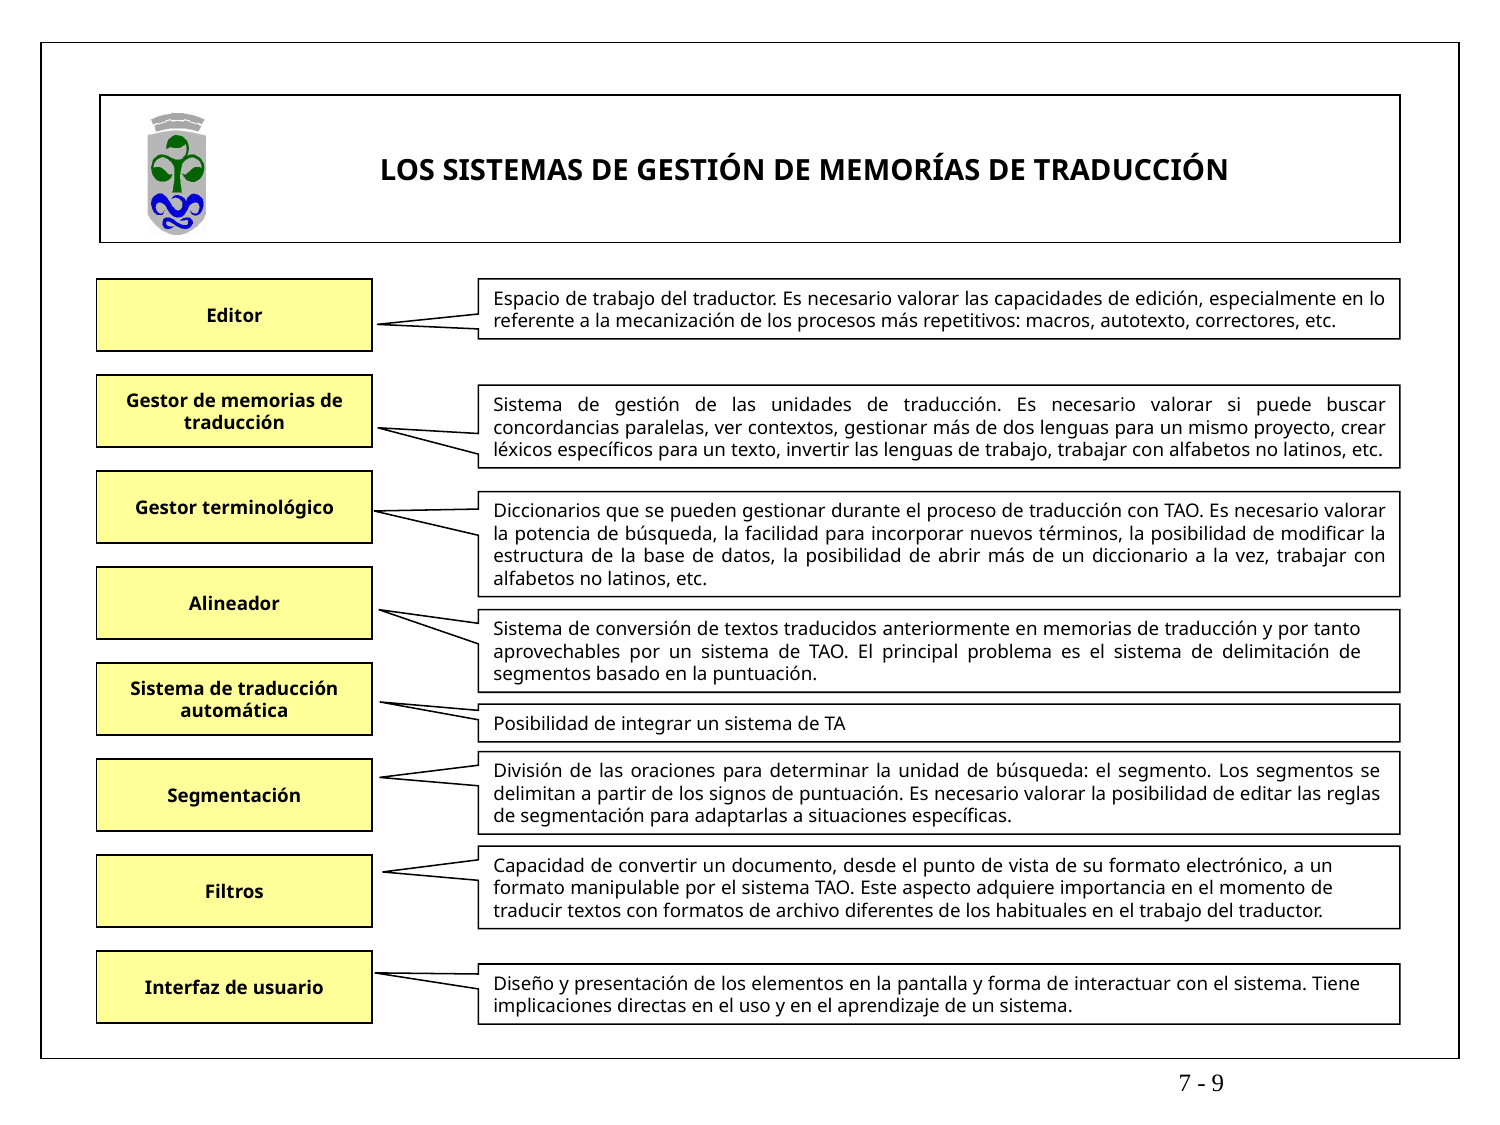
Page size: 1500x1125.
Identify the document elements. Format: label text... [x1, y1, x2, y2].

text_box Sistema de conversión de textos traducidos anteriormente en memorias de traducción y por tanto aprovechables por un sistema de TAO. El principal problema es el sistema de delimitación de segmentos basado en la puntuación. [378, 609, 1400, 693]
text_box Sistema de traducción automática [96, 663, 373, 736]
text_box Interfaz de usuario [96, 951, 373, 1024]
text_box Capacidad de convertir un documento, desde el punto de vista de su formato electrónico, a un formato manipulable por el sistema TAO. Este aspecto adquiere importancia en el momento de traducir textos con formatos de archivo diferentes de los habituales en el trabajo del traductor. [382, 846, 1400, 929]
text_box LOS SISTEMAS DE GESTIÓN DE MEMORÍAS DE TRADUCCIÓN [100, 95, 1400, 243]
text_box Diccionarios que se pueden gestionar durante el proceso de traducción con TAO. Es necesario valorar la potencia de búsqueda, la facilidad para incorporar nuevos términos, la posibilidad de modificar la estructura de la base de datos, la posibilidad de abrir más de un diccionario a la vez, trabajar con alfabetos no latinos, etc. [373, 491, 1400, 597]
text_box Filtros [96, 855, 373, 928]
text_box Segmentación [96, 759, 373, 832]
text_box Espacio de trabajo del traductor. Es necesario valorar las capacidades de edición, especialmente en lo referente a la mecanización de los procesos más repetitivos: macros, autotexto, correctores, etc. [376, 278, 1400, 339]
text_box Sistema de gestión de las unidades de traducción. Es necesario valorar si puede buscar concordancias paralelas, ver contextos, gestionar más de dos lenguas para un mismo proyecto, crear léxicos específicos para un texto, invertir las lenguas de trabajo, trabajar con alfabetos no latinos, etc. [377, 385, 1400, 468]
text_box Posibilidad de integrar un sistema de TA [379, 701, 1400, 742]
text_box Diseño y presentación de los elementos en la pantalla y forma de interactuar con el sistema. Tiene implicaciones directas en el uso y en el aprendizaje de un sistema. [374, 964, 1400, 1025]
text_box Gestor de memorias de traducción [96, 374, 373, 447]
text_box 7 - 9 [1163, 1058, 1477, 1089]
text_box División de las oraciones para determinar la unidad de búsqueda: el segmento. Los segmentos se delimitan a partir de los signos de puntuación. Es necesario valorar la posibilidad de editar las reglas de segmentación para adaptarlas a situaciones específicas. [379, 751, 1400, 835]
text_box Alineador [96, 566, 373, 640]
text_box Editor [96, 278, 373, 351]
text_box Gestor terminológico [96, 470, 373, 544]
